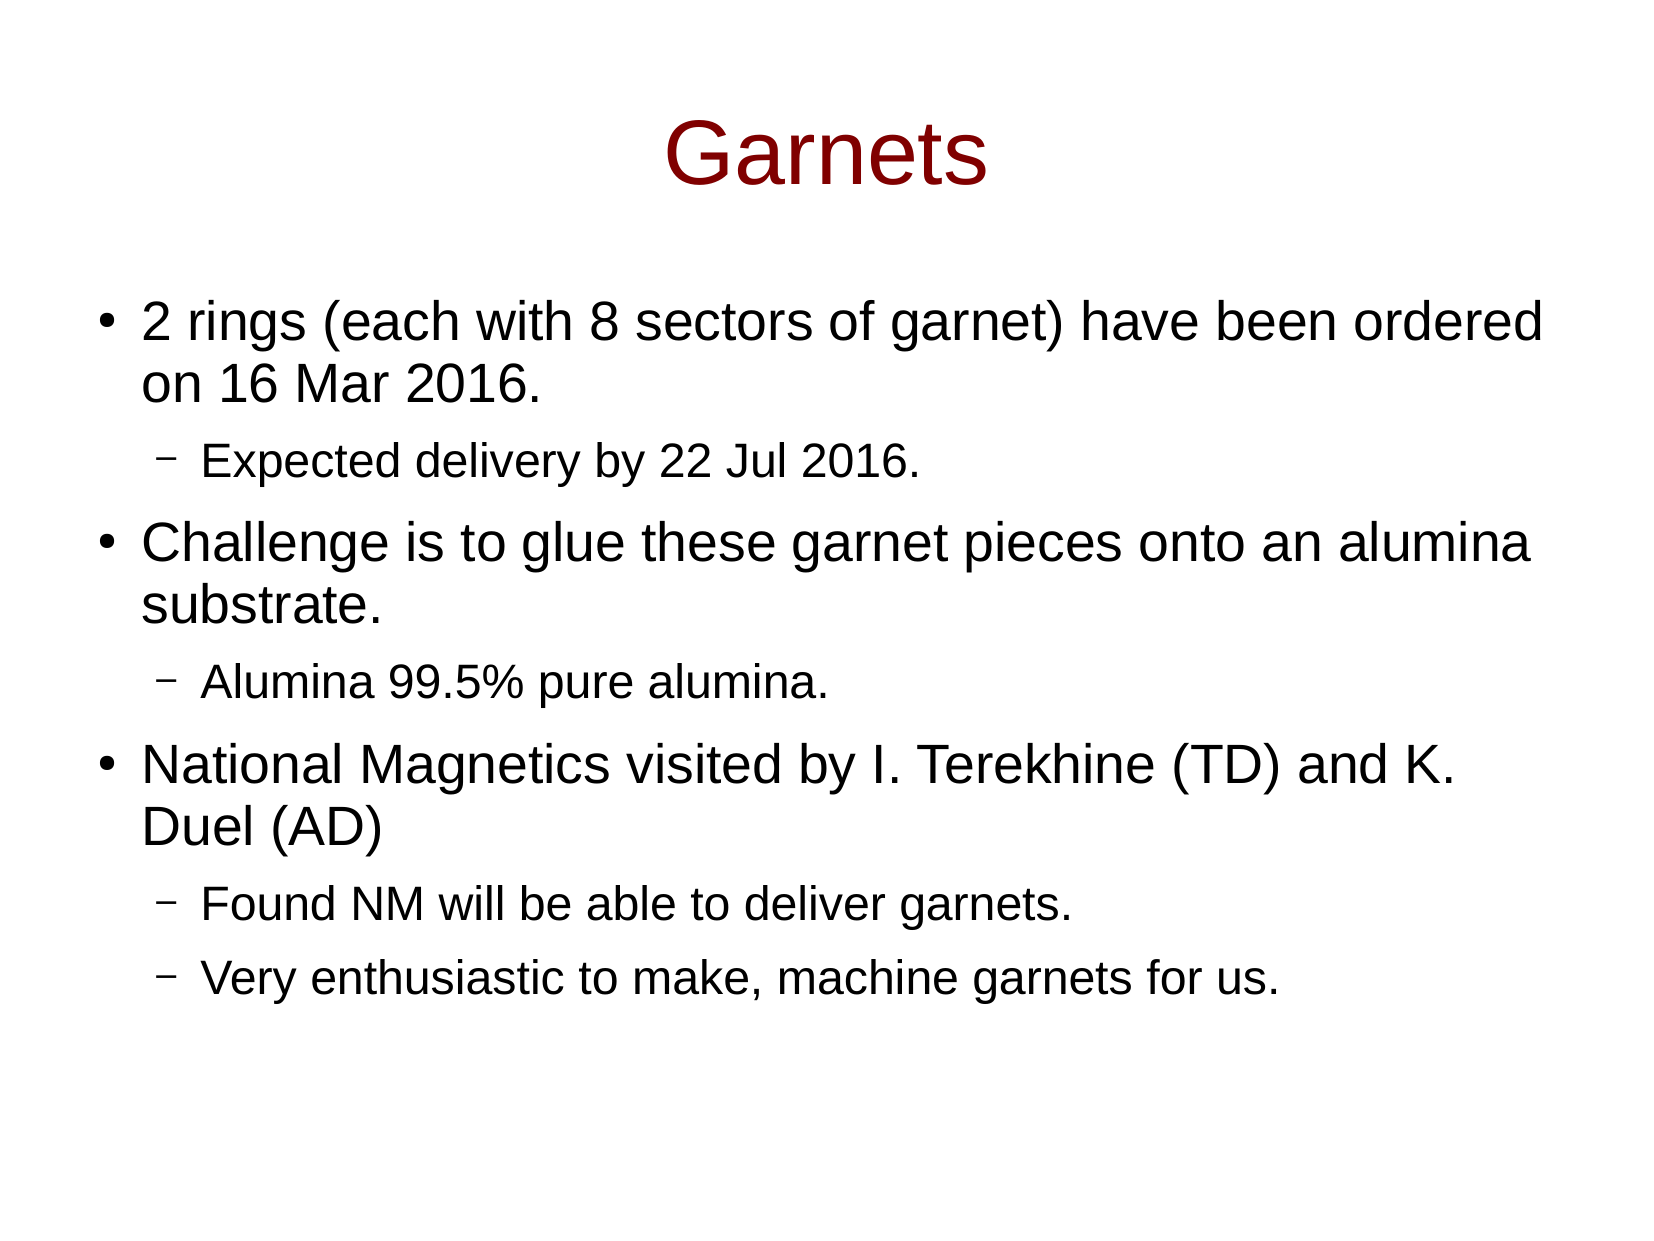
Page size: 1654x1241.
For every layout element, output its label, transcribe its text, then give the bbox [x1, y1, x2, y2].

title Garnets [82, 49, 1571, 257]
list 2 rings (each with 8 sectors of garnet) have been ordered on 16 Mar 2016. Expected delivery by 22 Jul 2016. Challenge is to glue these garnet pieces onto an alumina substrate. Alumina 99.5% pure alumina. National Magnetics visited by I. Terekhine (TD) and K. Duel (AD) Found NM will be able to deliver garnets. Very enthusiastic to make, machine garnets for us. [82, 290, 1571, 1010]
